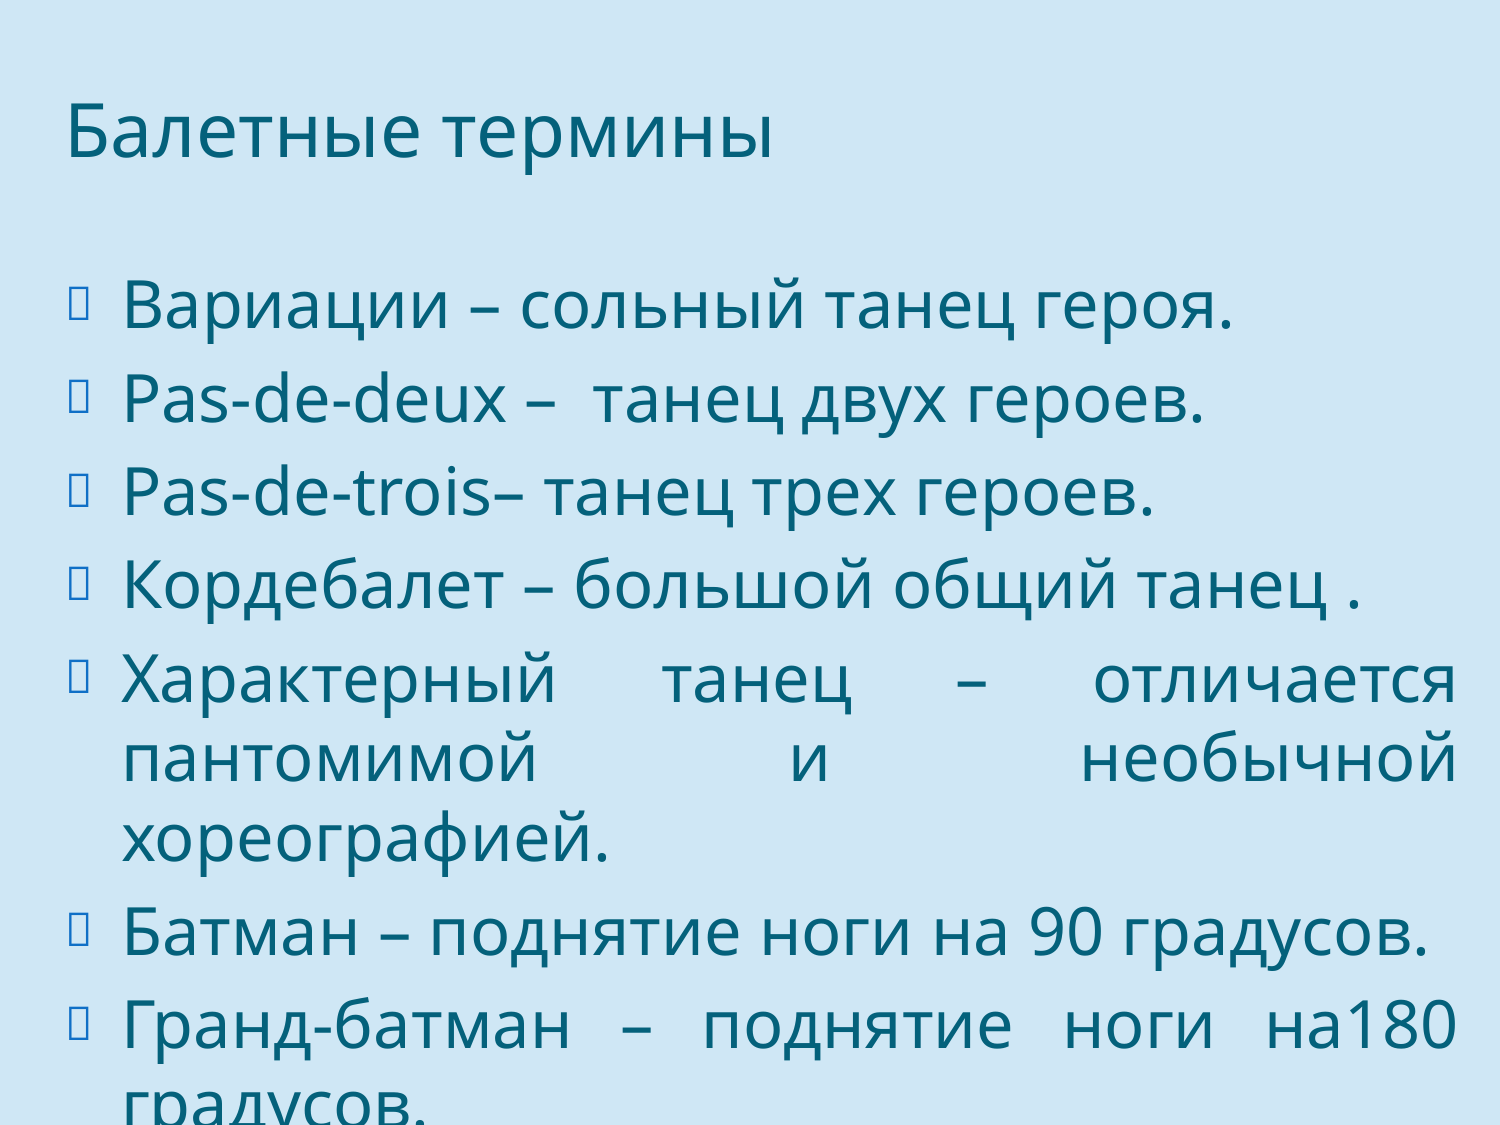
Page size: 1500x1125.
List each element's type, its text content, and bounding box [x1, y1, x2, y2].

title Балетные термины [50, 75, 1475, 213]
list Вариации – сольный танец героя. Pas-de-deux – танец двух героев. Pas-de-trois– танец трех героев. Кордебалет – большой общий танец . Характерный танец – отличается пантомимой и необычной хореографией. Батман – поднятие ноги на 90 градусов. Гранд-батман – поднятие ноги на180 градусов. Фуэте – вращение на месте на одной ноге. Плие – приседание на выворотных стопах. [50, 254, 1475, 1079]
